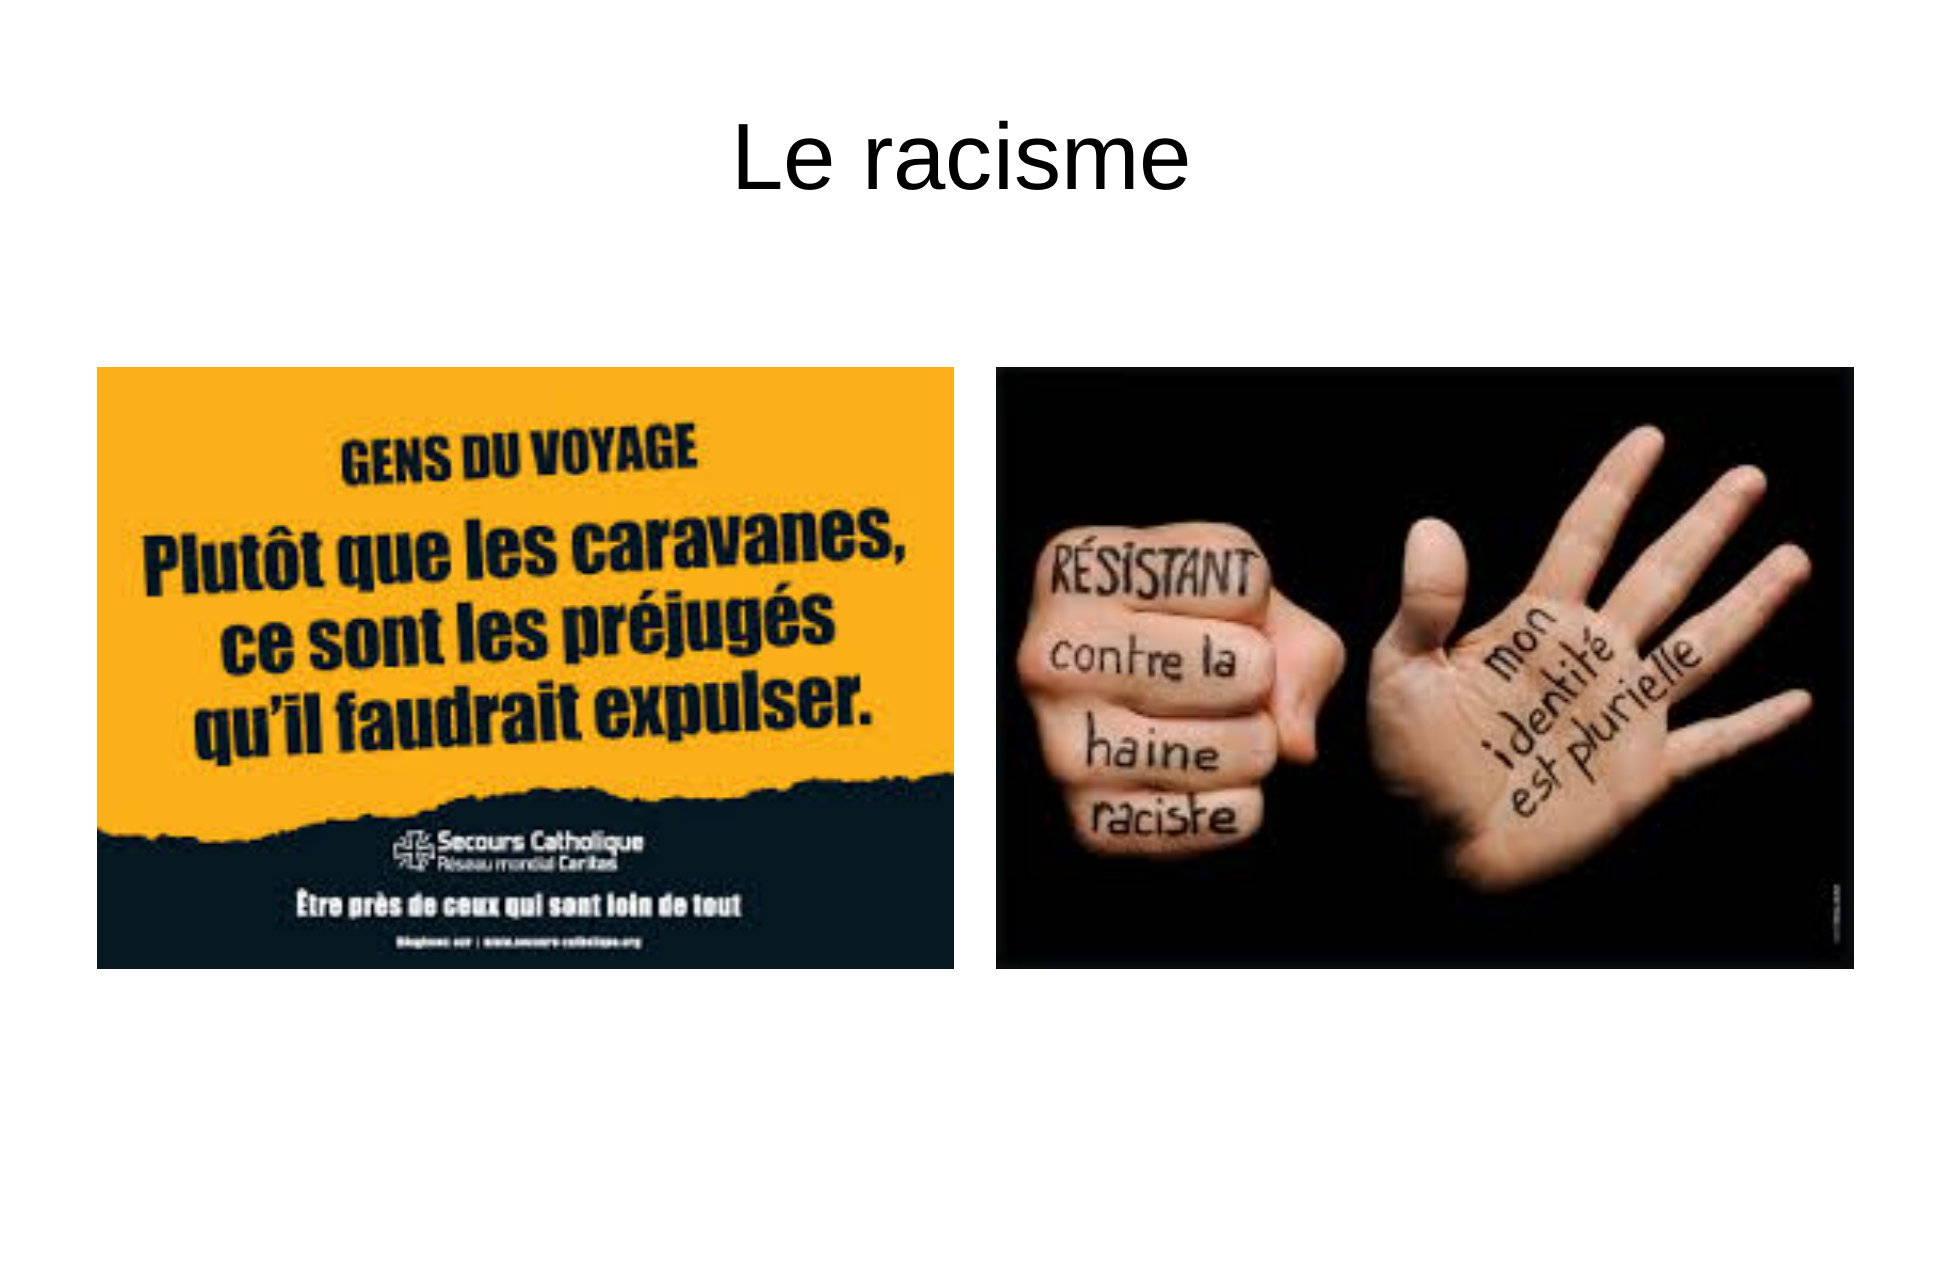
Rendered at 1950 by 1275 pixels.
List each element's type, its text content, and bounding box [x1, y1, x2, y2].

picture [996, 367, 1854, 969]
title Le racisme [97, 50, 1853, 264]
picture [97, 367, 954, 969]
